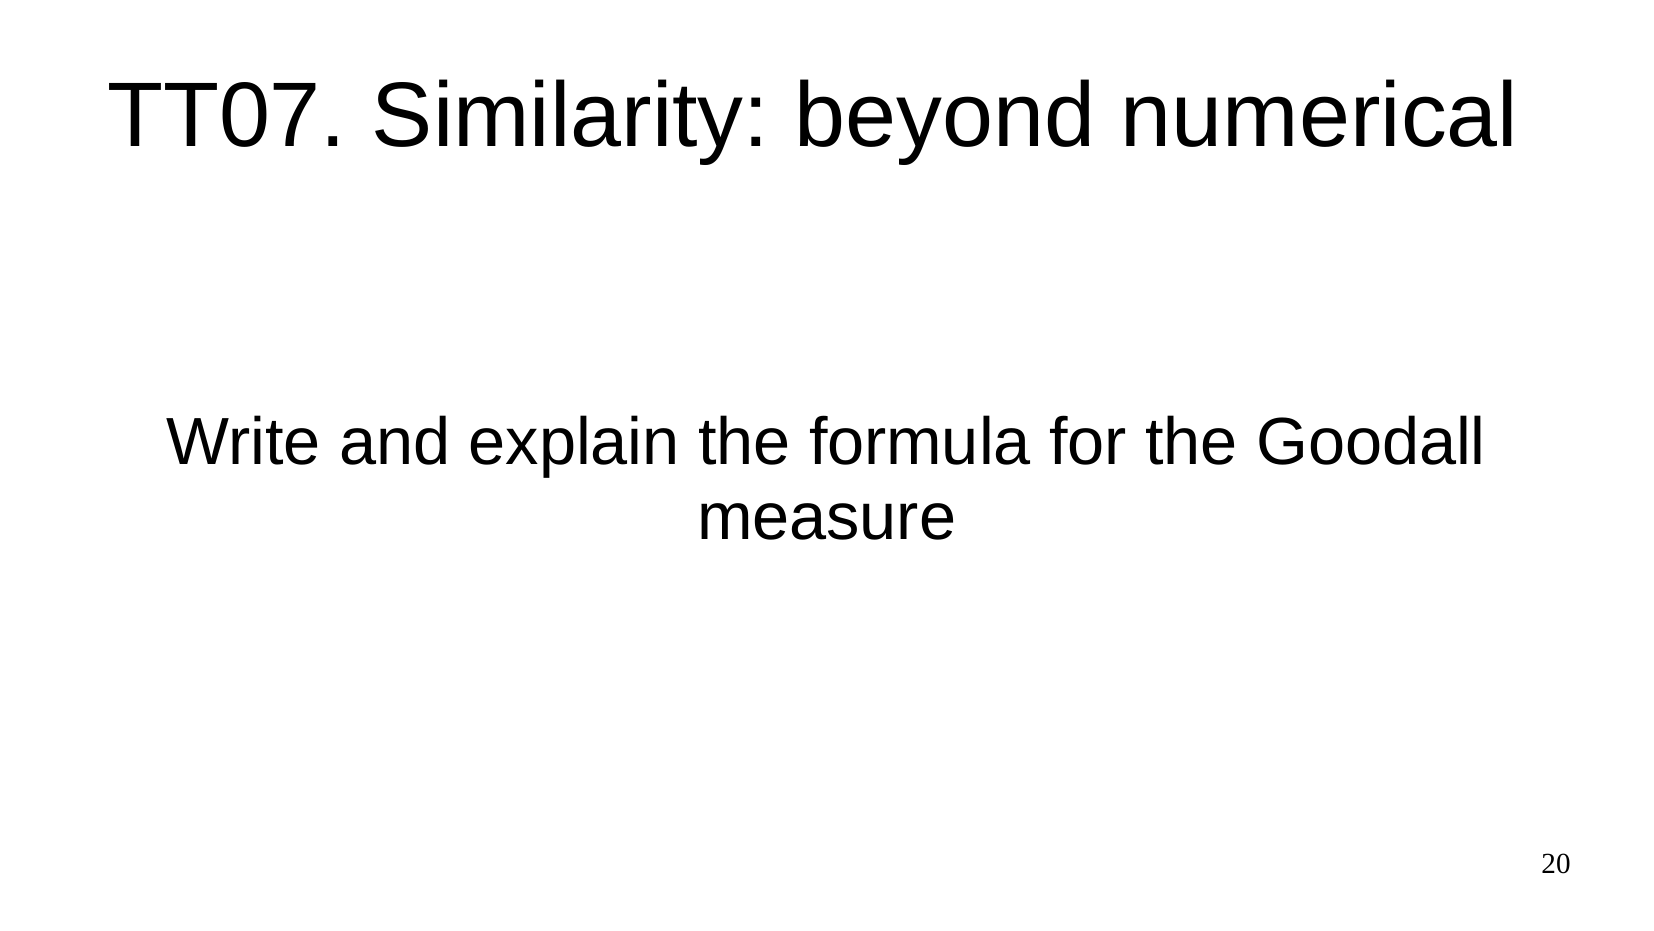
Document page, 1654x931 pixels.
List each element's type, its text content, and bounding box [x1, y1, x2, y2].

list Write and explain the formula for the Goodall measure [82, 300, 1571, 758]
title TT07. Similarity: beyond numerical [82, 37, 1571, 193]
